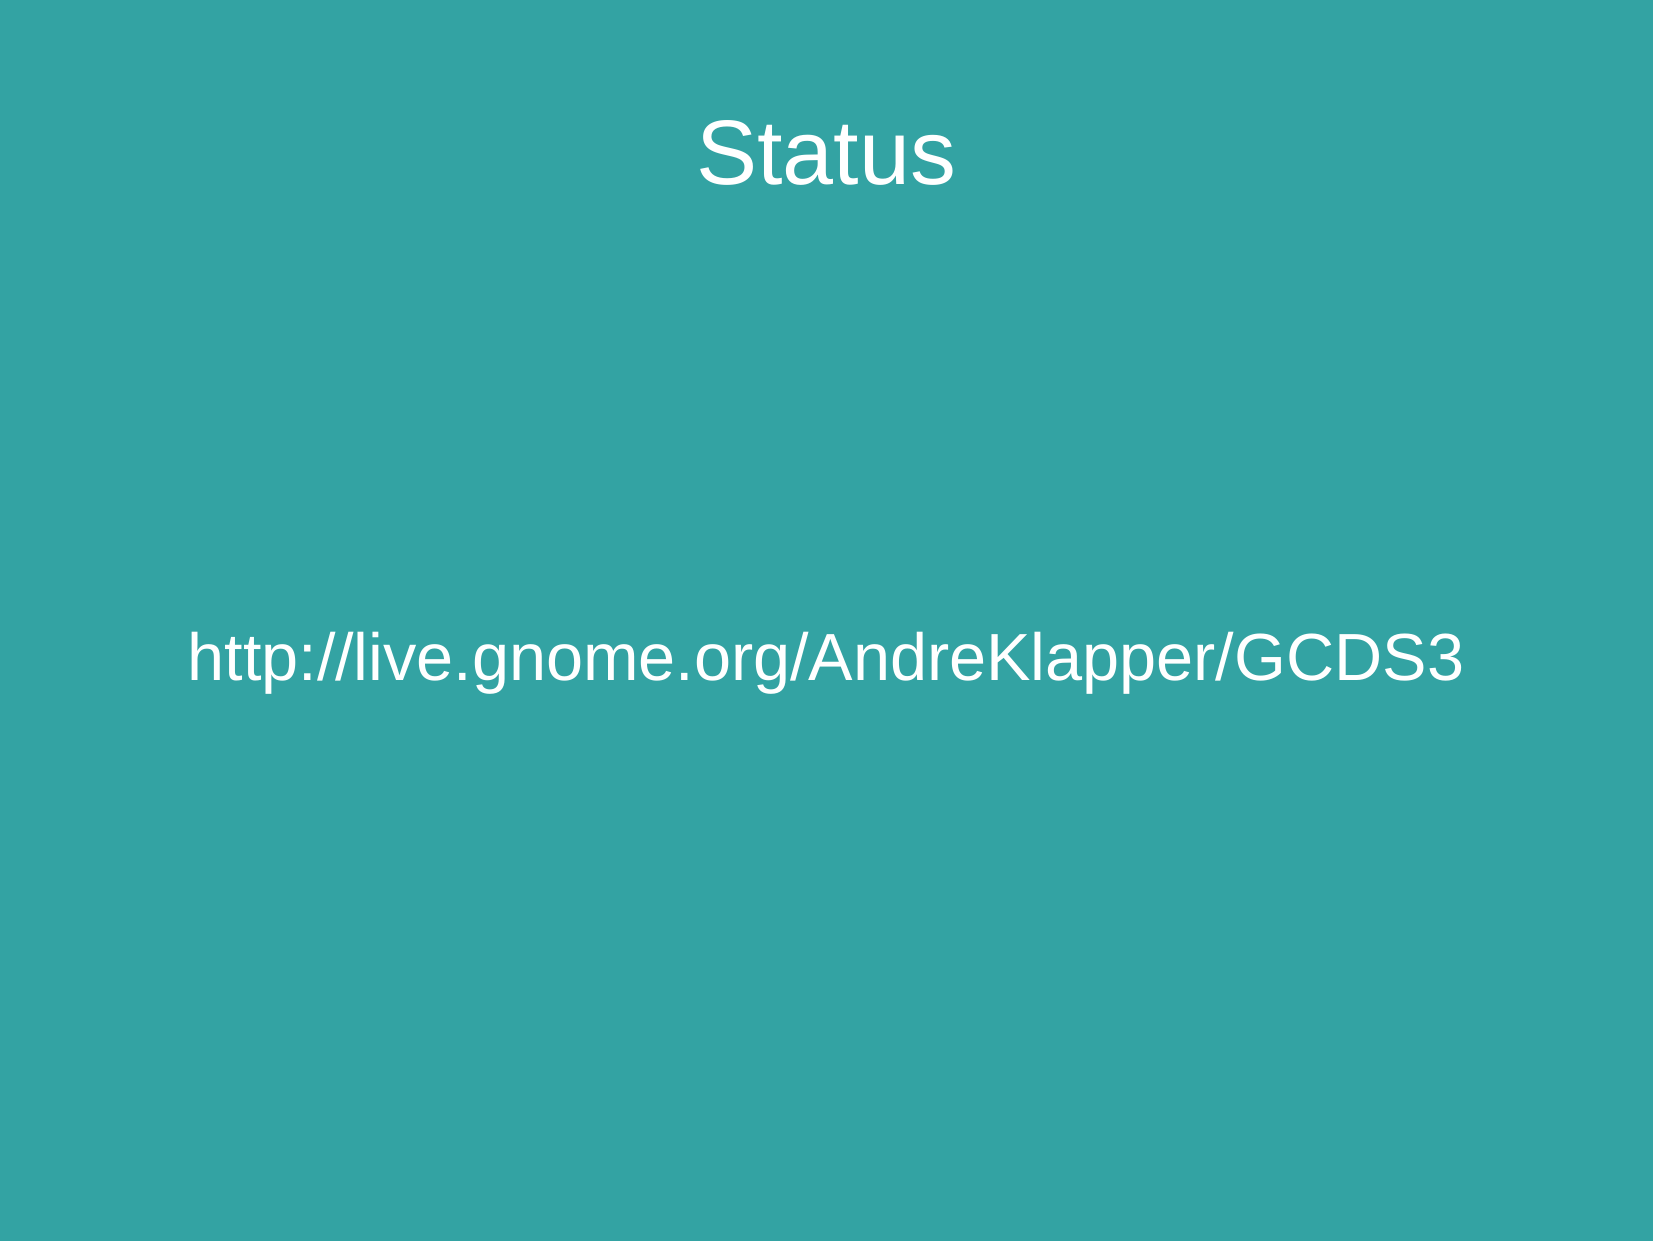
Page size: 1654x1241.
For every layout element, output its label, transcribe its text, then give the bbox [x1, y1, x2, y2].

subtitle http://live.gnome.org/AndreKlapper/GCDS3 [82, 290, 1571, 1109]
title Status [82, 49, 1571, 257]
